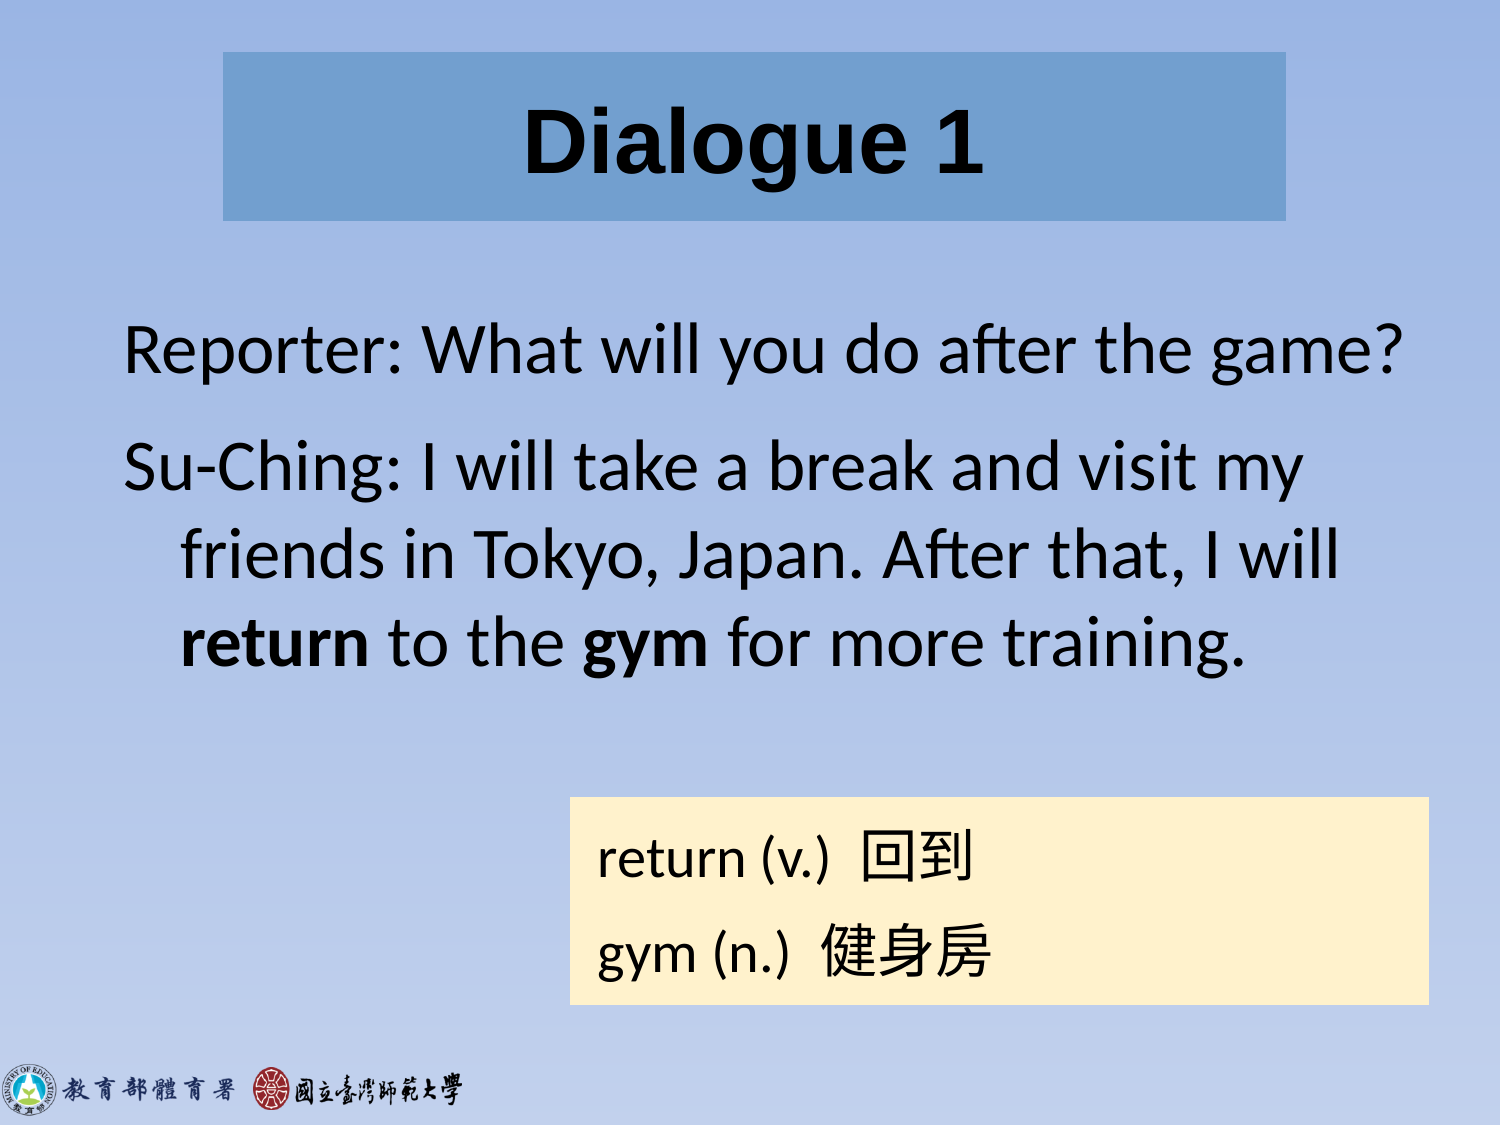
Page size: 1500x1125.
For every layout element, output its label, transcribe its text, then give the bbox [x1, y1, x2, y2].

text_box return (v.) 回到 gym (n.) 健身房 [570, 797, 1429, 1005]
list Reporter: What will you do after the game? Su-Ching: I will take a break and visit my friends in Tokyo, Japan. After that, I will return to the gym for more training. [52, 293, 1480, 1050]
title Dialogue 1 [79, 42, 1430, 231]
